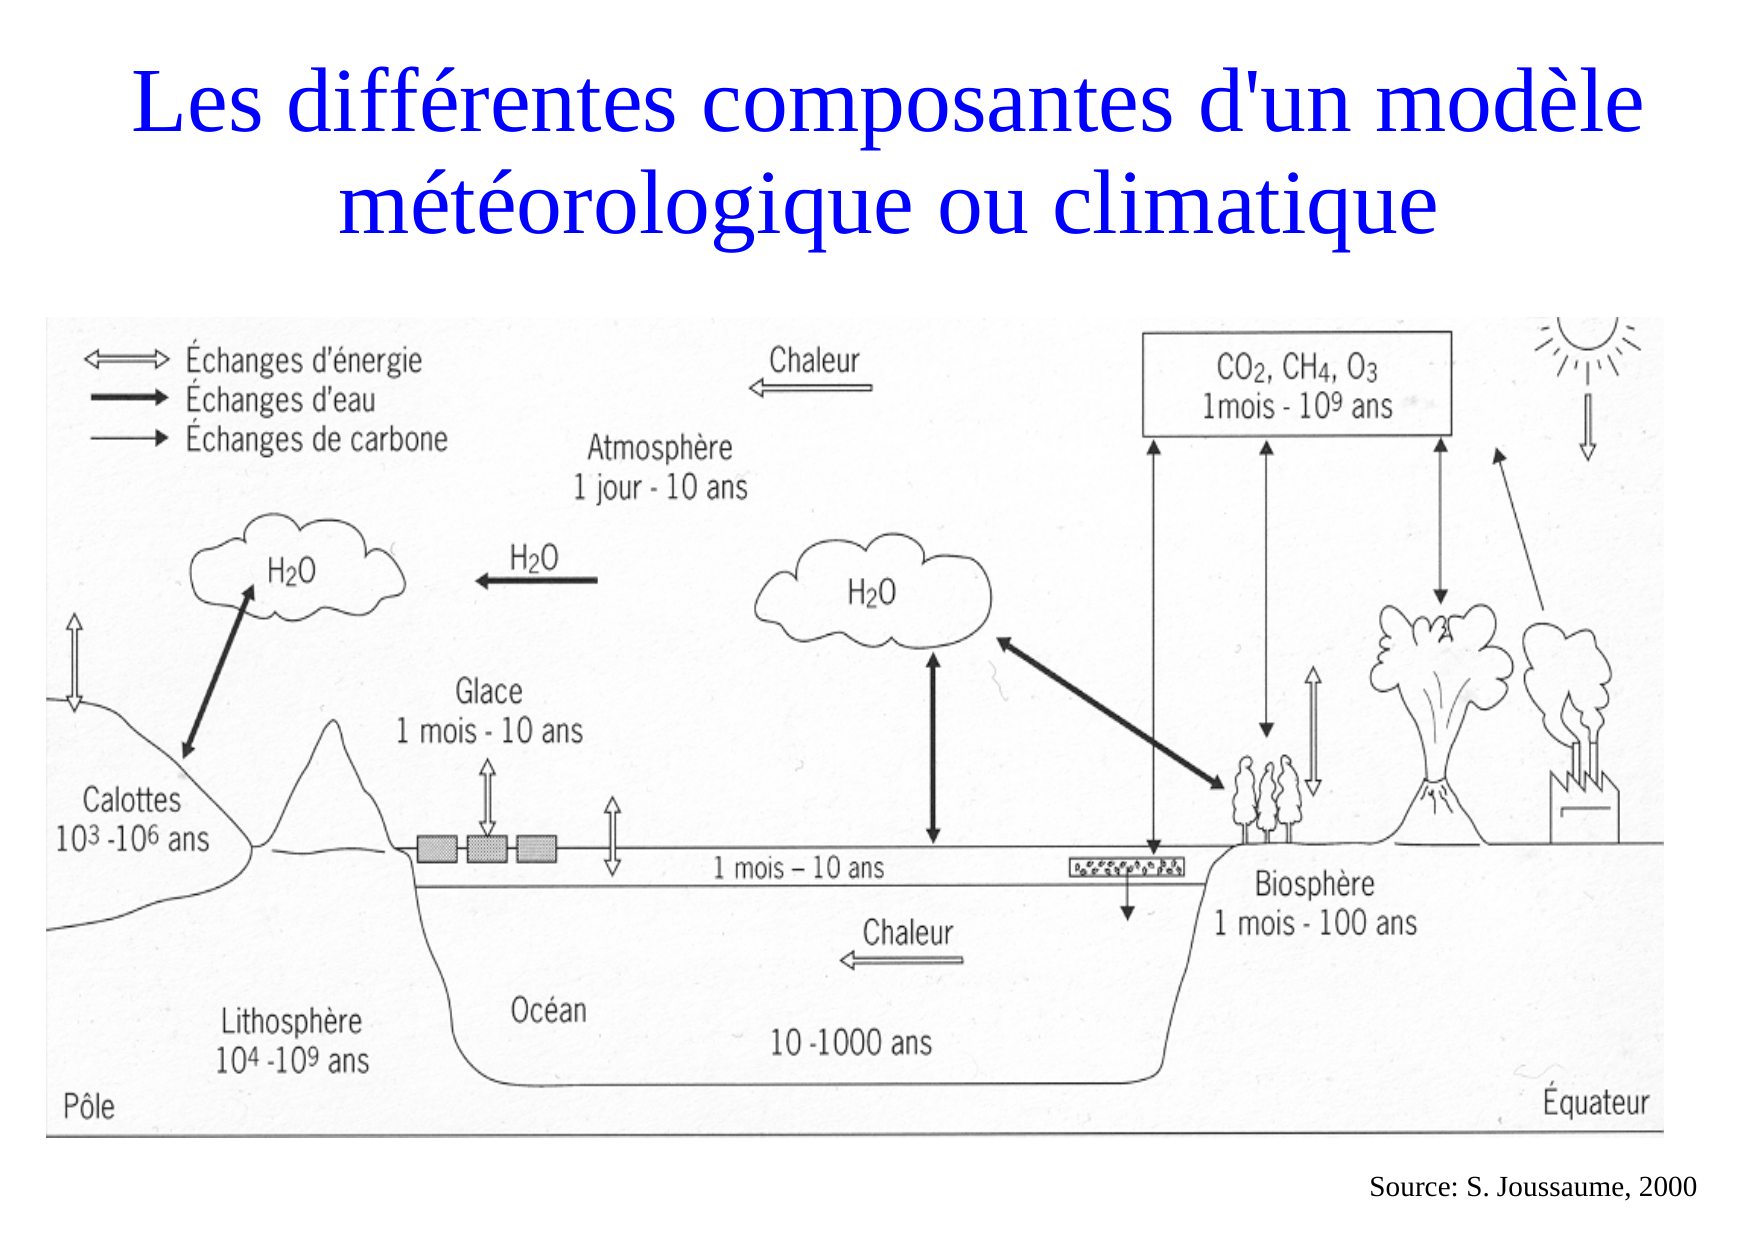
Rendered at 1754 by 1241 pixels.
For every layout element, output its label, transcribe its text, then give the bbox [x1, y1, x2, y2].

text_box Source: S. Joussaume, 2000 [1214, 1162, 1713, 1211]
picture [46, 317, 1664, 1138]
text_box Les différentes composantes d'un modèle météorologique ou climatique [90, 42, 1689, 261]
